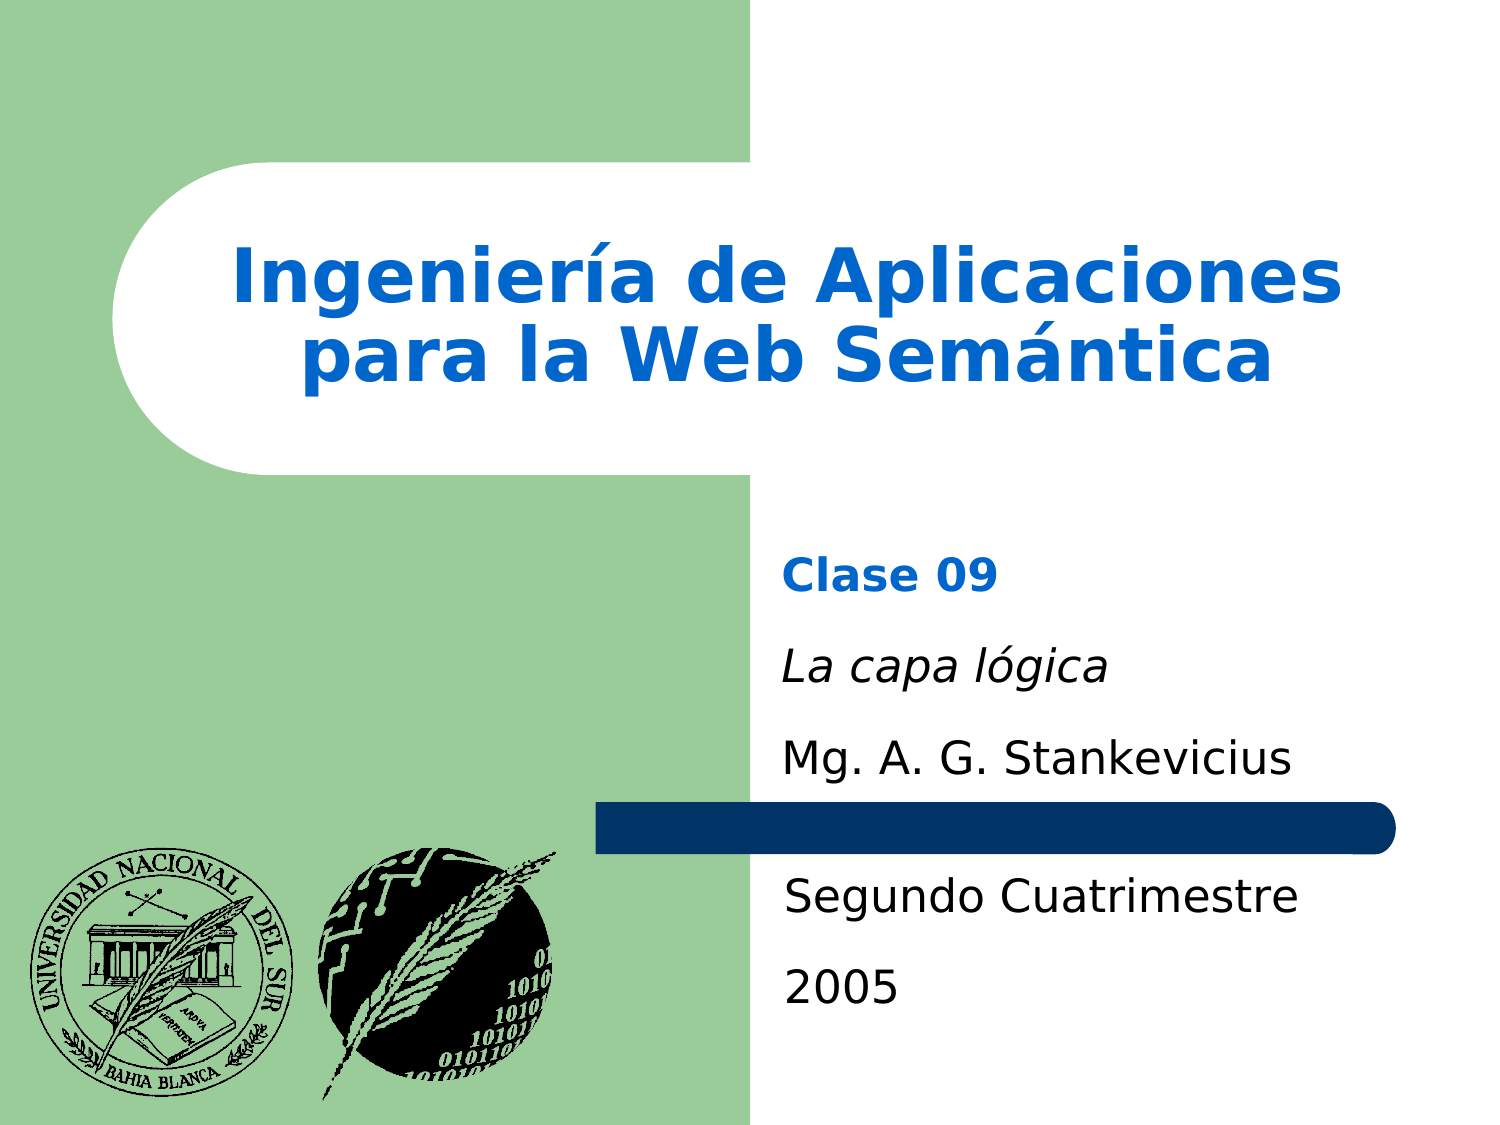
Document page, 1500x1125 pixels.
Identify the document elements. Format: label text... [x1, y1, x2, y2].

title Ingeniería de Aplicaciones para la Web Semántica [112, 162, 1463, 475]
text_box Clase 09 La capa lógica Mg. A. G. Stankevicius [766, 541, 1463, 793]
picture [313, 846, 556, 1106]
text_box Segundo Cuatrimestre 2005 [769, 861, 1466, 1022]
picture [21, 833, 305, 1106]
